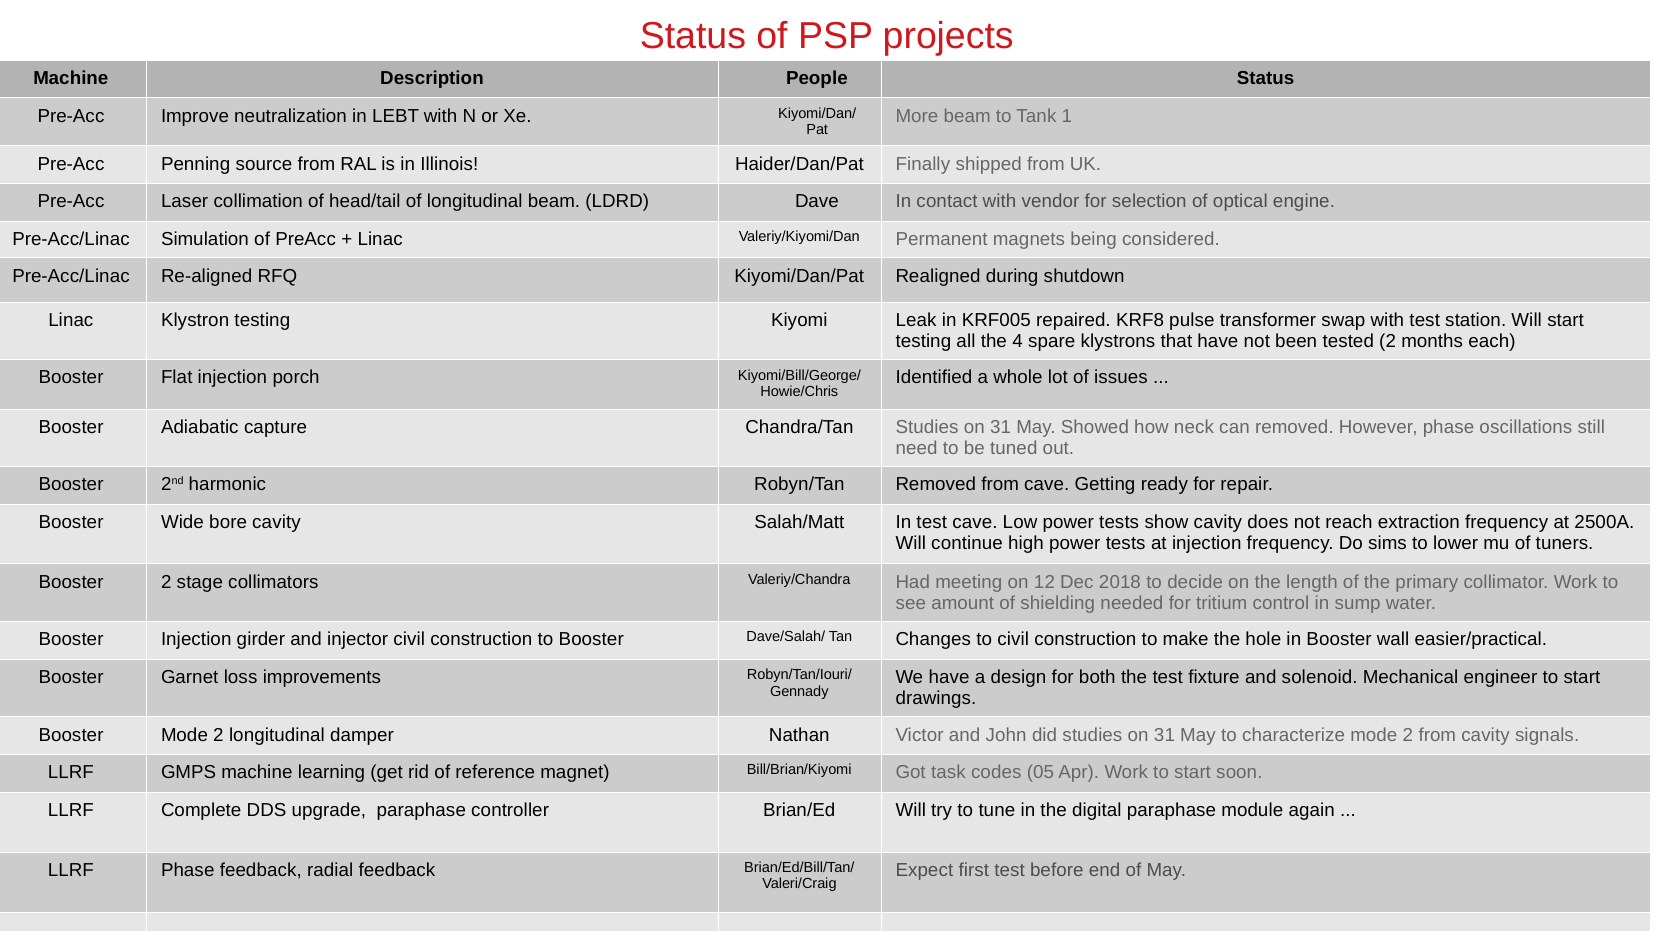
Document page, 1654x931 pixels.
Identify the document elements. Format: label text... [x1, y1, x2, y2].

table_cell Flat injection porch [147, 360, 718, 409]
table_cell Improve neutralization in LEBT with N or Xe. [147, 98, 718, 145]
table_cell Booster [0, 360, 146, 409]
table_cell Bill/Brian/Kiyomi [719, 755, 881, 792]
table_cell [882, 913, 1650, 931]
table_cell Chandra/Tan [719, 410, 881, 466]
table_cell Adiabatic capture [147, 410, 718, 466]
table_cell 2 stage collimators [147, 564, 718, 621]
table_cell Pre-Acc/Linac [0, 258, 146, 302]
table_cell Phase feedback, radial feedback [147, 853, 718, 912]
table_cell Kiyomi/Dan/Pat [719, 98, 881, 145]
table_cell Realigned during shutdown [882, 258, 1650, 302]
table_cell Booster [0, 467, 146, 504]
table_cell [719, 913, 881, 931]
table_cell Dave/Salah/ Tan [719, 622, 881, 659]
table_cell Booster [0, 660, 146, 716]
table_cell Wide bore cavity [147, 505, 718, 563]
table_cell More beam to Tank 1 [882, 98, 1650, 145]
table_cell Laser collimation of head/tail of longitudinal beam. (LDRD) [147, 184, 718, 221]
table_cell Salah/Matt [719, 505, 881, 563]
table_header Machine [0, 61, 146, 97]
table_cell Pre-Acc [0, 184, 146, 221]
table_cell Permanent magnets being considered. [882, 222, 1650, 257]
table_cell Kiyomi/Dan/Pat [719, 258, 881, 302]
table_cell Kiyomi [719, 303, 881, 359]
table_cell Mode 2 longitudinal damper [147, 717, 718, 754]
table_cell [147, 913, 718, 931]
table_cell Pre-Acc [0, 146, 146, 183]
table_cell Kiyomi/Bill/George/Howie/Chris [719, 360, 881, 409]
table_cell Dave [719, 184, 881, 221]
table_cell Finally shipped from UK. [882, 146, 1650, 183]
table_cell Penning source from RAL is in Illinois! [147, 146, 718, 183]
table_cell [0, 913, 146, 931]
table_cell 2nd harmonic [147, 467, 718, 504]
table_cell Studies on 31 May. Showed how neck can removed. However, phase oscillations still need to be tuned out. [882, 410, 1650, 466]
table_cell Brian/Ed/Bill/Tan/Valeri/Craig [719, 853, 881, 912]
table_cell Leak in KRF005 repaired. KRF8 pulse transformer swap with test station. Will start testing all the 4 spare klystrons that have not been tested (2 months each) [882, 303, 1650, 359]
table_cell Expect first test before end of May. [882, 853, 1650, 912]
table_header Description [147, 61, 718, 97]
table_cell Complete DDS upgrade, paraphase controller [147, 793, 718, 852]
table_cell Robyn/Tan/Iouri/Gennady [719, 660, 881, 716]
table_cell Haider/Dan/Pat [719, 146, 881, 183]
table_header Status [882, 61, 1650, 97]
table_cell Nathan [719, 717, 881, 754]
table_cell Robyn/Tan [719, 467, 881, 504]
table_cell LLRF [0, 755, 146, 792]
table_cell Booster [0, 622, 146, 659]
table_cell Injection girder and injector civil construction to Booster [147, 622, 718, 659]
table_cell Victor and John did studies on 31 May to characterize mode 2 from cavity signals. [882, 717, 1650, 754]
table_cell Identified a whole lot of issues ... [882, 360, 1650, 409]
table_cell Valeriy/Chandra [719, 564, 881, 621]
table_cell LLRF [0, 853, 146, 912]
table_cell Pre-Acc/Linac [0, 222, 146, 257]
table_cell LLRF [0, 793, 146, 852]
table_cell Booster [0, 564, 146, 621]
table_cell Changes to civil construction to make the hole in Booster wall easier/practical. [882, 622, 1650, 659]
table_cell In test cave. Low power tests show cavity does not reach extraction frequency at 2500A. Will continue high power tests at injection frequency. Do sims to lower mu of tuners. [882, 505, 1650, 563]
table_cell We have a design for both the test fixture and solenoid. Mechanical engineer to start drawings. [882, 660, 1650, 716]
table_cell GMPS machine learning (get rid of reference magnet) [147, 755, 718, 792]
table_cell Had meeting on 12 Dec 2018 to decide on the length of the primary collimator. Work to see amount of shielding needed for tritium control in sump water. [882, 564, 1650, 621]
table_cell Booster [0, 410, 146, 466]
table_cell Klystron testing [147, 303, 718, 359]
table_cell Removed from cave. Getting ready for repair. [882, 467, 1650, 504]
table_cell In contact with vendor for selection of optical engine. [882, 184, 1650, 221]
table_cell Simulation of PreAcc + Linac [147, 222, 718, 257]
text_box Status of PSP projects [615, 6, 1039, 64]
table_cell Will try to tune in the digital paraphase module again ... [882, 793, 1650, 852]
table_header People [719, 64, 881, 97]
table_cell Linac [0, 303, 146, 359]
table_cell Brian/Ed [719, 793, 881, 852]
table_cell Got task codes (05 Apr). Work to start soon. [882, 755, 1650, 792]
table_cell Valeriy/Kiyomi/Dan [719, 222, 881, 257]
table_cell Re-aligned RFQ [147, 258, 718, 302]
table_cell Booster [0, 505, 146, 563]
table_cell Booster [0, 717, 146, 754]
table_cell Pre-Acc [0, 98, 146, 145]
table_cell Garnet loss improvements [147, 660, 718, 716]
